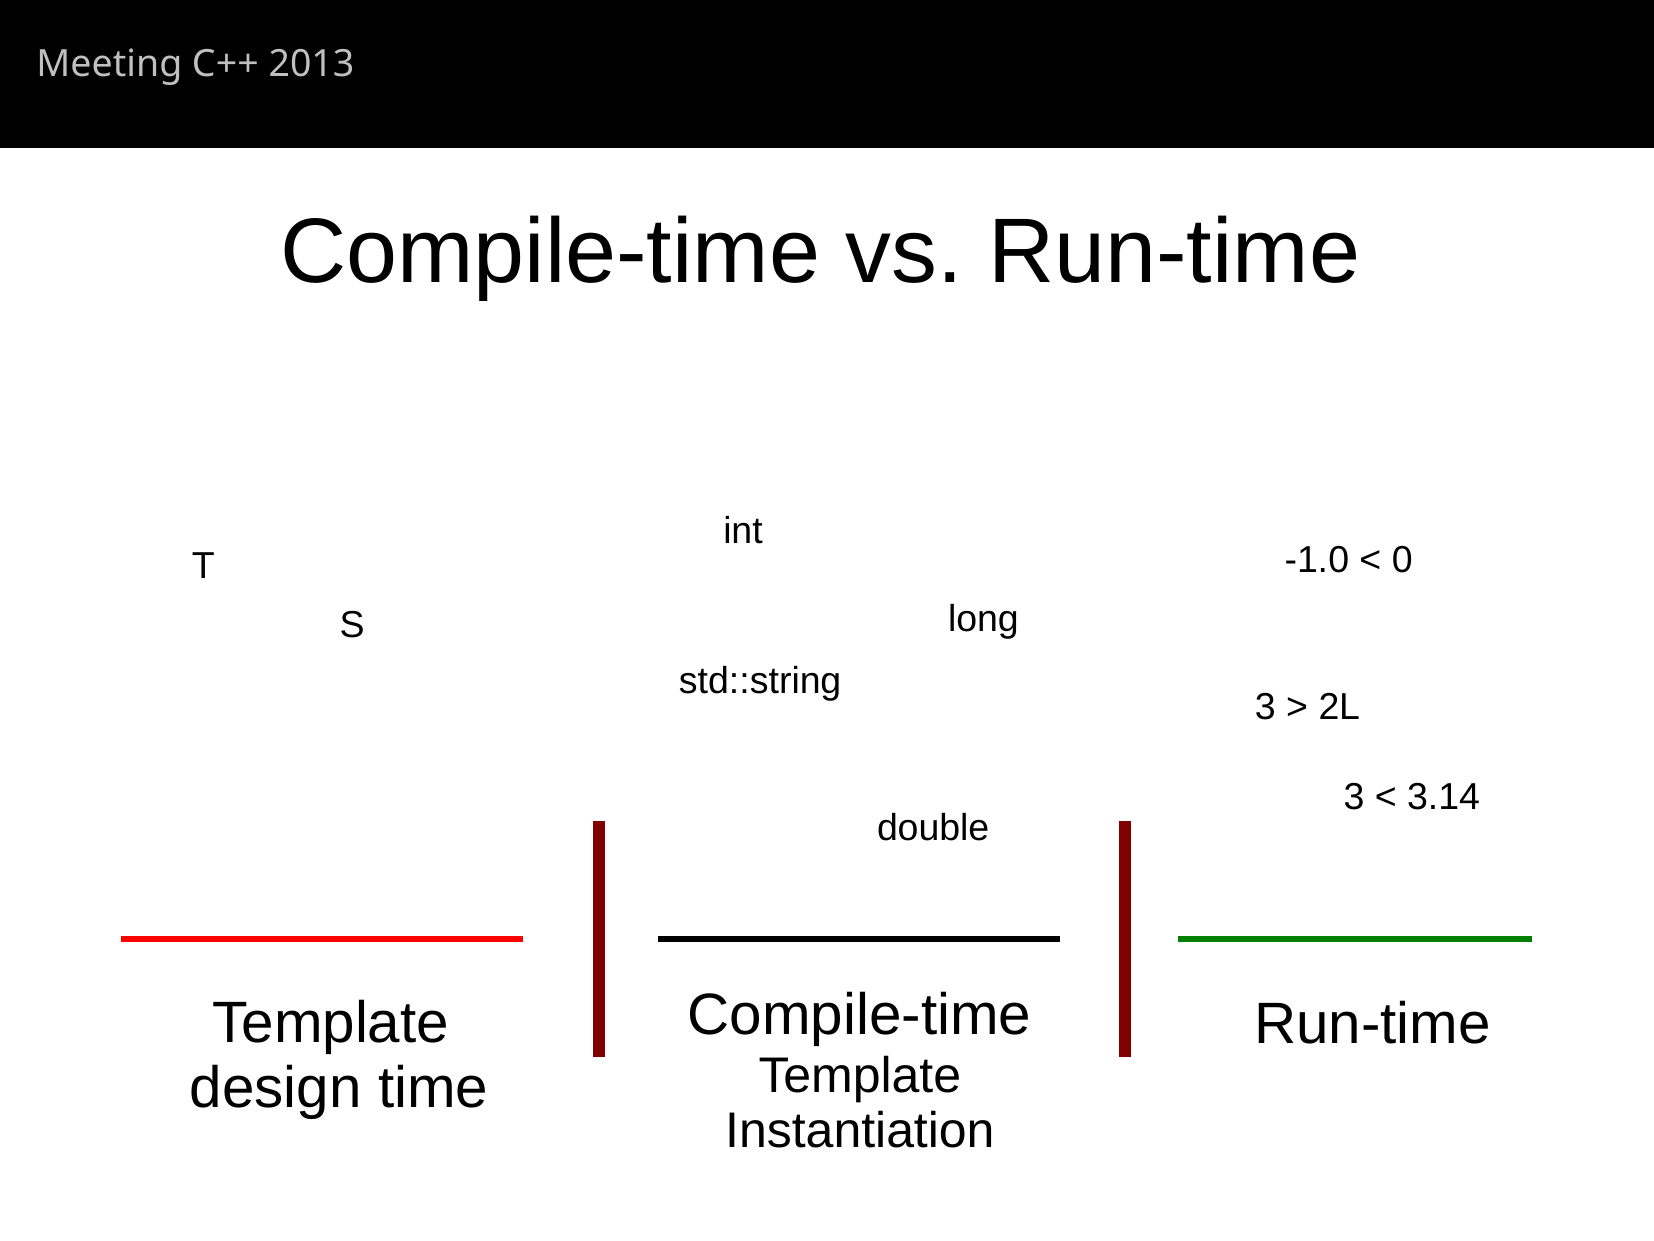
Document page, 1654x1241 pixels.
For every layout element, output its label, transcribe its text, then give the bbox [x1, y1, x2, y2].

text_box 3 < 3.14 [1328, 767, 1495, 825]
text_box Run-time [1239, 983, 1506, 1063]
text_box double [862, 799, 1004, 857]
text_box 3 > 2L [1240, 678, 1376, 735]
text_box T [177, 537, 230, 595]
text_box S [324, 596, 380, 656]
title Compile-time vs. Run-time [76, 147, 1565, 355]
text_box long [933, 590, 1034, 648]
text_box -1.0 < 0 [1269, 531, 1428, 589]
text_box int [708, 501, 778, 559]
text_box Template design time [175, 982, 504, 1131]
text_box std::string [664, 651, 857, 709]
text_box Compile-time Template Instantiation [673, 974, 1047, 1166]
